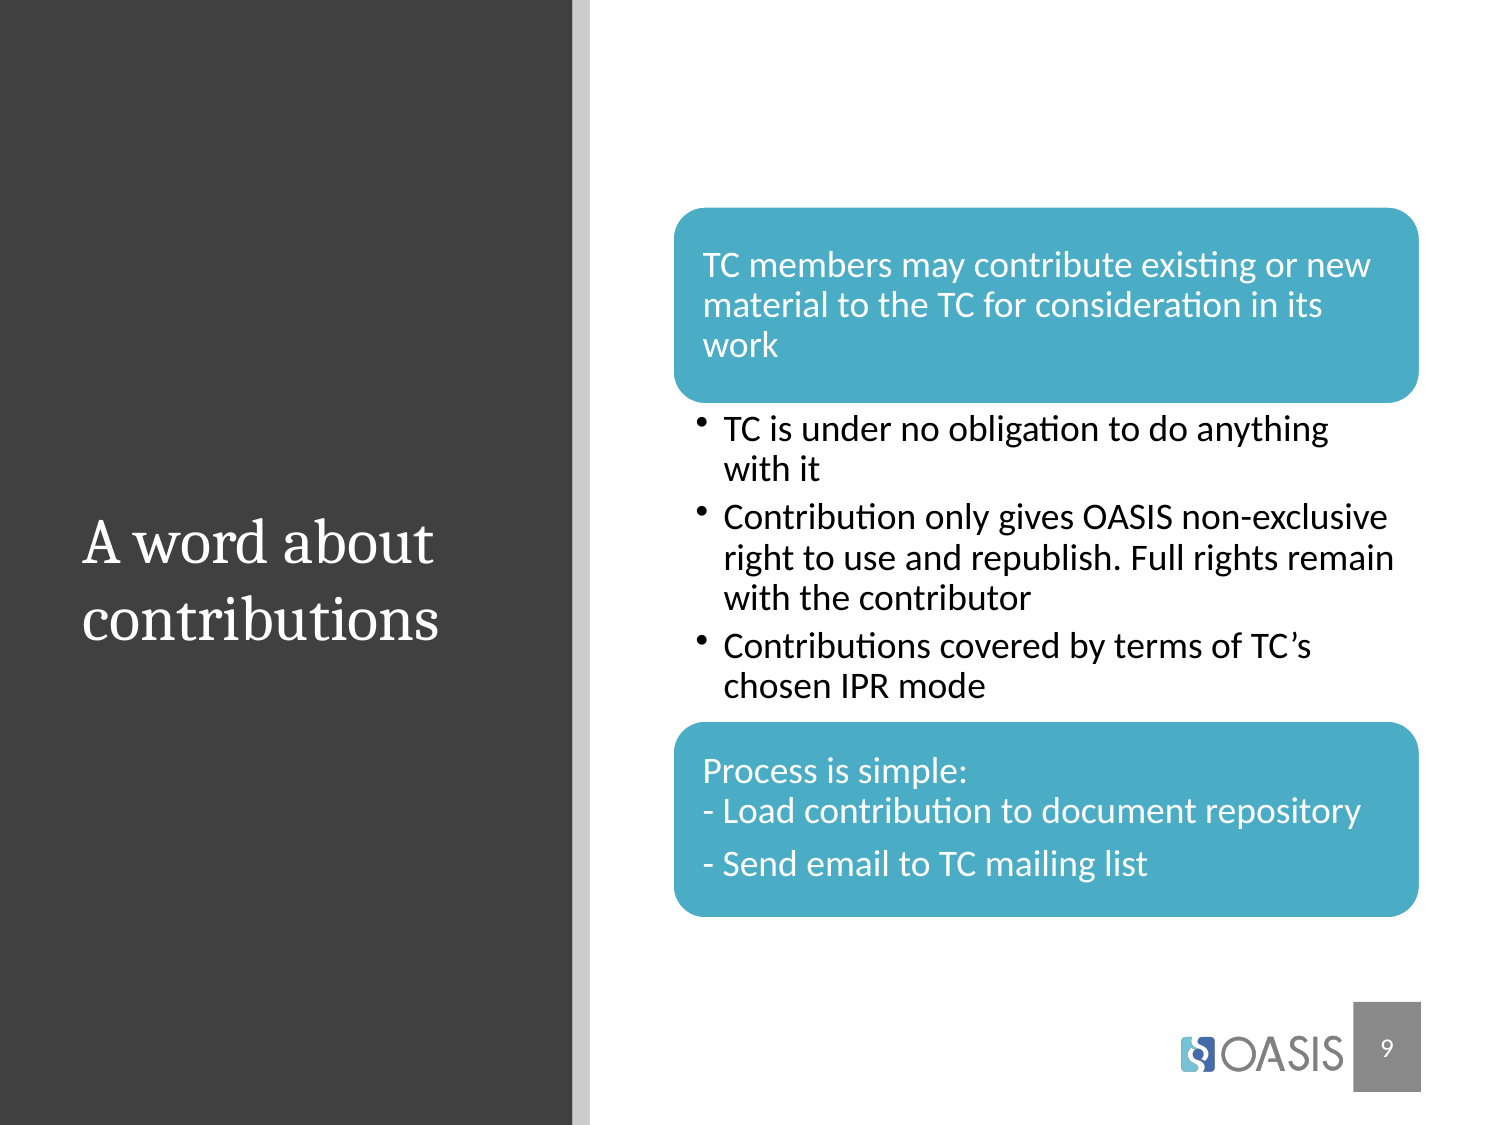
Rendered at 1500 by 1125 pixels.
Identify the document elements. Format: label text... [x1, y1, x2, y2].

text_box [0, 0, 590, 1125]
picture [1170, 1033, 1354, 1074]
slide_number <number> [1353, 1001, 1421, 1092]
text_box TC members may contribute existing or new material to the TC for consideration in its work [671, 205, 1421, 405]
text_box TC is under no obligation to do anything with it Contribution only gives OASIS non-exclusive right to use and republish. Full rights remain with the contributor Contributions covered by terms of TC’s chosen IPR mode [671, 405, 1421, 720]
title A word about contributions [67, 133, 554, 1020]
text_box Process is simple: - Load contribution to document repository - Send email to TC mailing list [671, 719, 1421, 920]
